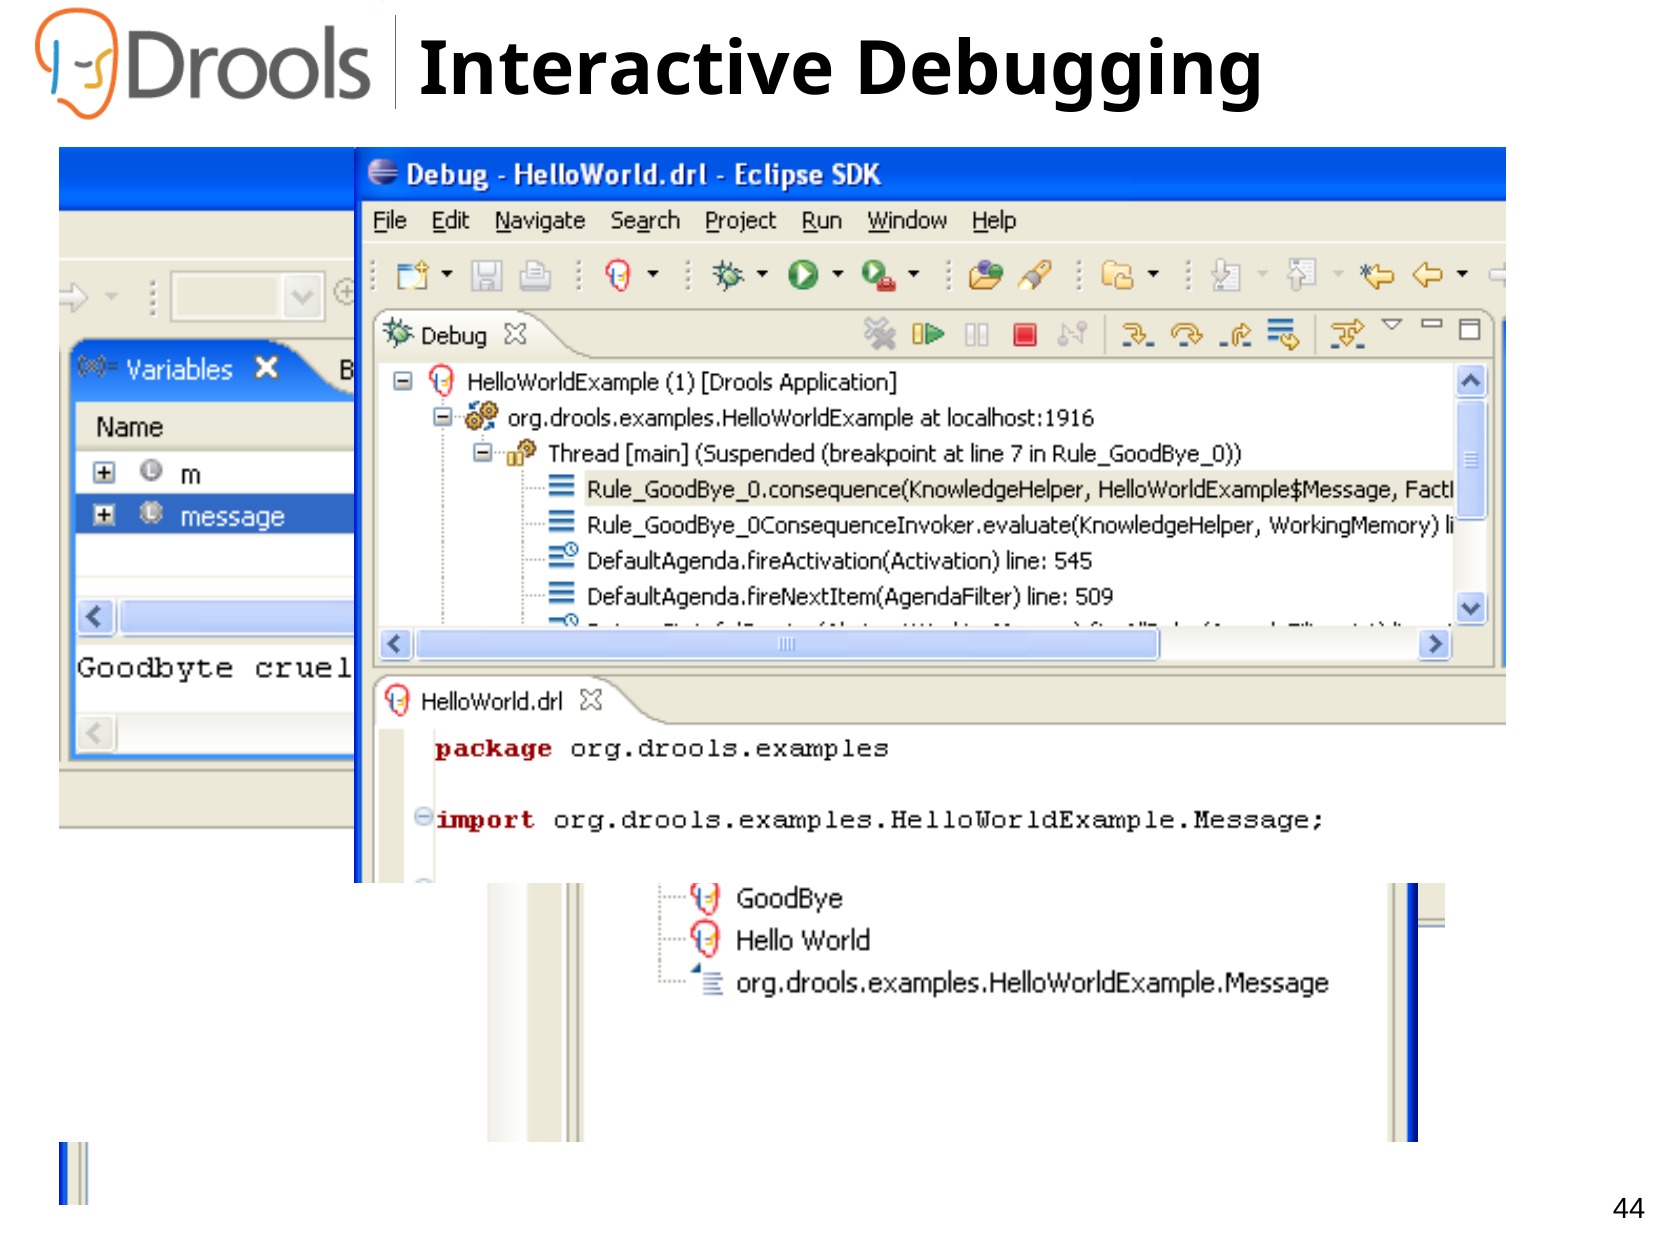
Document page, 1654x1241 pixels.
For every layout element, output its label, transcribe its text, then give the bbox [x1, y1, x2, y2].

picture [59, 147, 1506, 1205]
title Interactive Debugging [419, 12, 1630, 118]
picture [29, 0, 384, 126]
